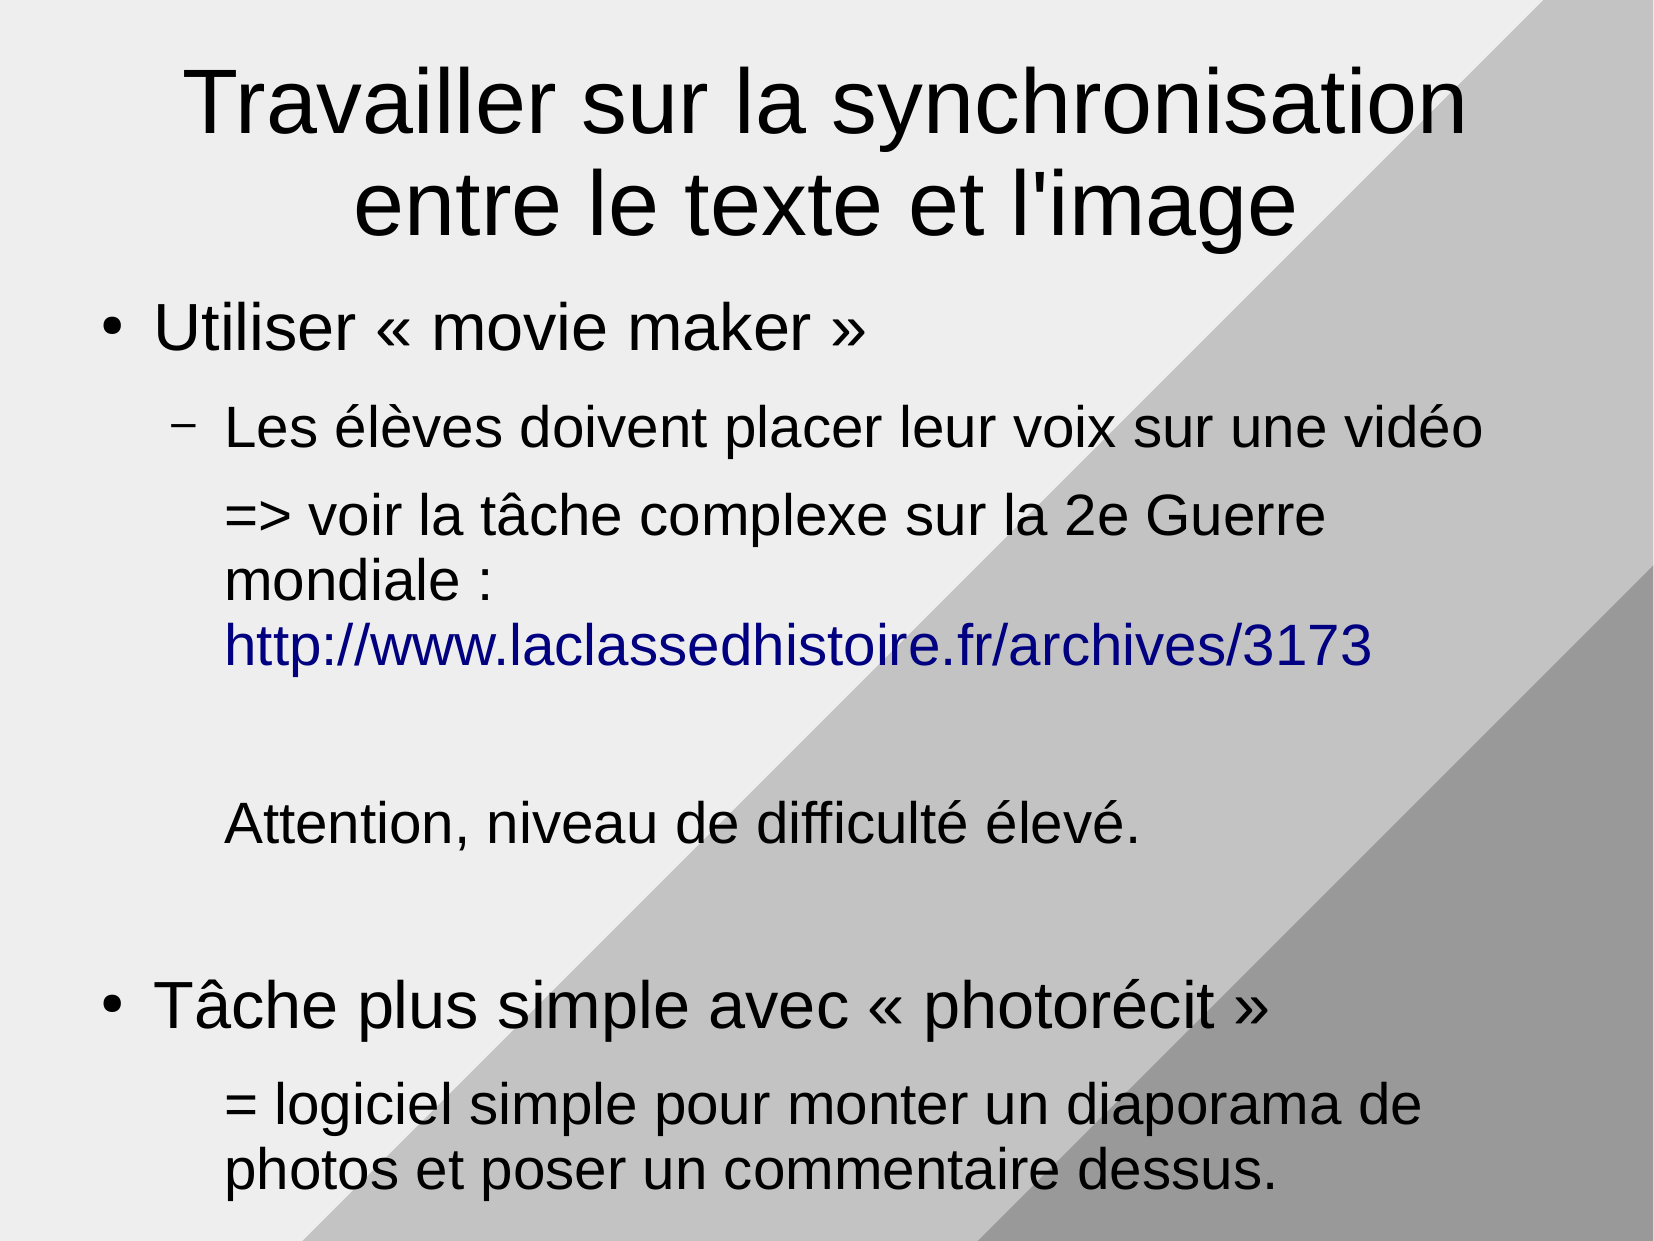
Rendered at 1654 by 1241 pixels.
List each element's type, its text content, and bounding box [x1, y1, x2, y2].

list Utiliser « movie maker » Les élèves doivent placer leur voix sur une vidéo => voir la tâche complexe sur la 2e Guerre mondiale : http://www.laclassedhistoire.fr/archives/3173 Attention, niveau de difficulté élevé. Tâche plus simple avec « photorécit » = logiciel simple pour monter un diaporama de photos et poser un commentaire dessus. [82, 290, 1571, 1241]
title Travailler sur la synchronisation entre le texte et l'image [82, 49, 1571, 257]
